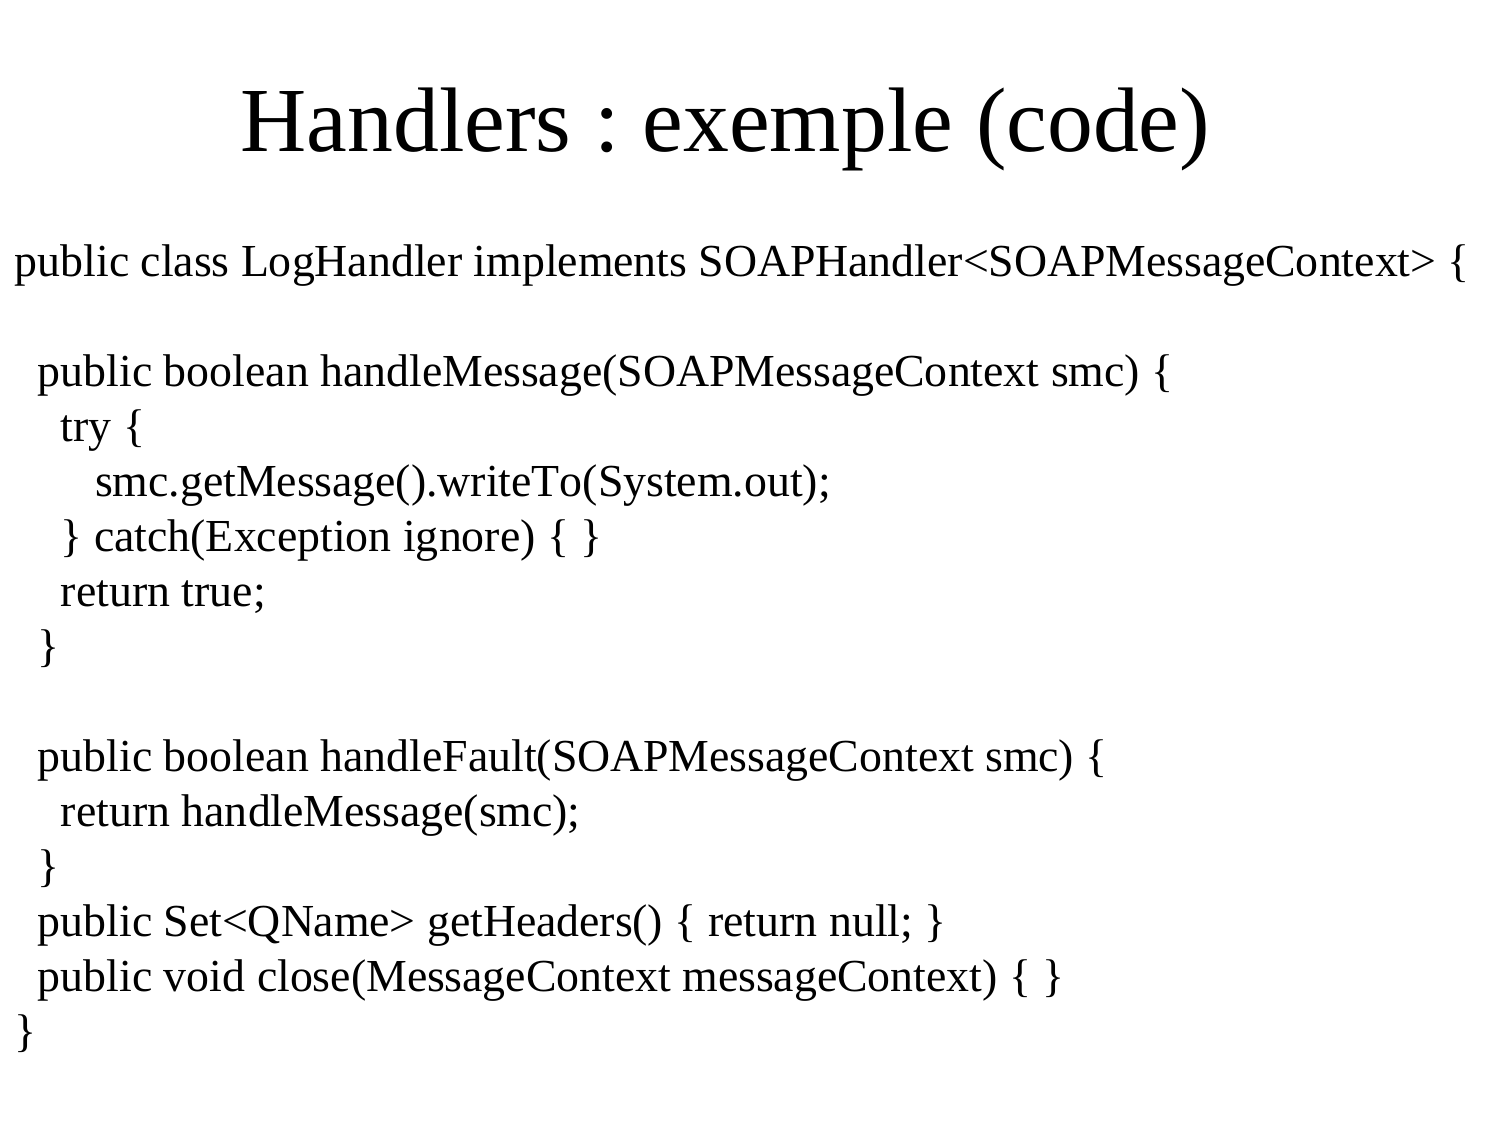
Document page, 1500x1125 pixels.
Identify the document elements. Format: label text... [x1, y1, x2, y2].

text_box public class LogHandler implements SOAPHandler<SOAPMessageContext> { public boolean handleMessage(SOAPMessageContext smc) { try { smc.getMessage().writeTo(System.out); } catch(Exception ignore) { } return true; } public boolean handleFault(SOAPMessageContext smc) { return handleMessage(smc); } public Set<QName> getHeaders() { return null; } public void close(MessageContext messageContext) { } } [0, 223, 1500, 1063]
title Handlers : exemple (code) [88, 33, 1364, 207]
